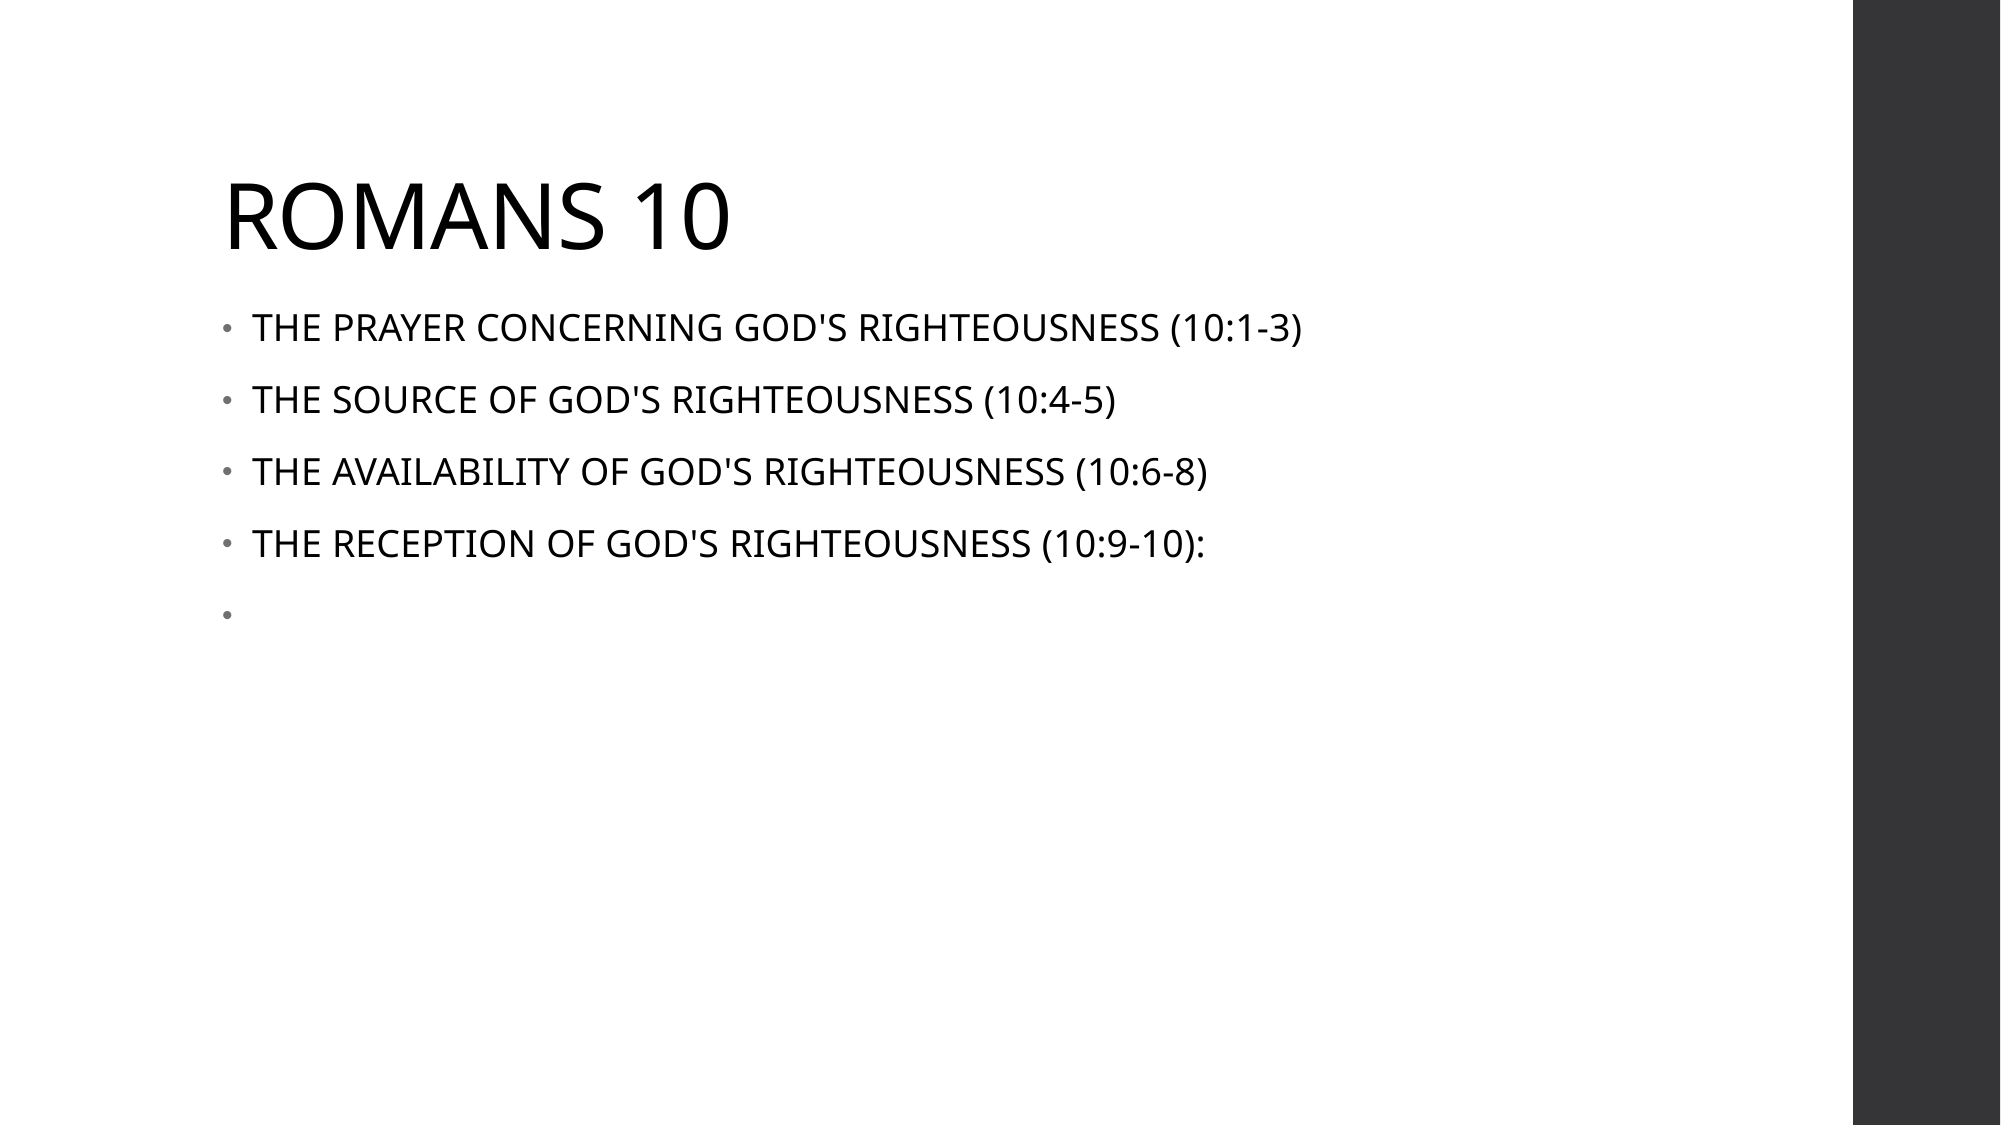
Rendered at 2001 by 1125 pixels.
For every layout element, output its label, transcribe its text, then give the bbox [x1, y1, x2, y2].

title ROMANS 10 [206, 60, 1797, 278]
list THE PRAYER CONCERNING GOD'S RIGHTEOUSNESS (10:1-3) THE SOURCE OF GOD'S RIGHTEOUSNESS (10:4-5) THE AVAILABILITY OF GOD'S RIGHTEOUSNESS (10:6-8) THE RECEPTION OF GOD'S RIGHTEOUSNESS (10:9-10): [206, 299, 1617, 1014]
